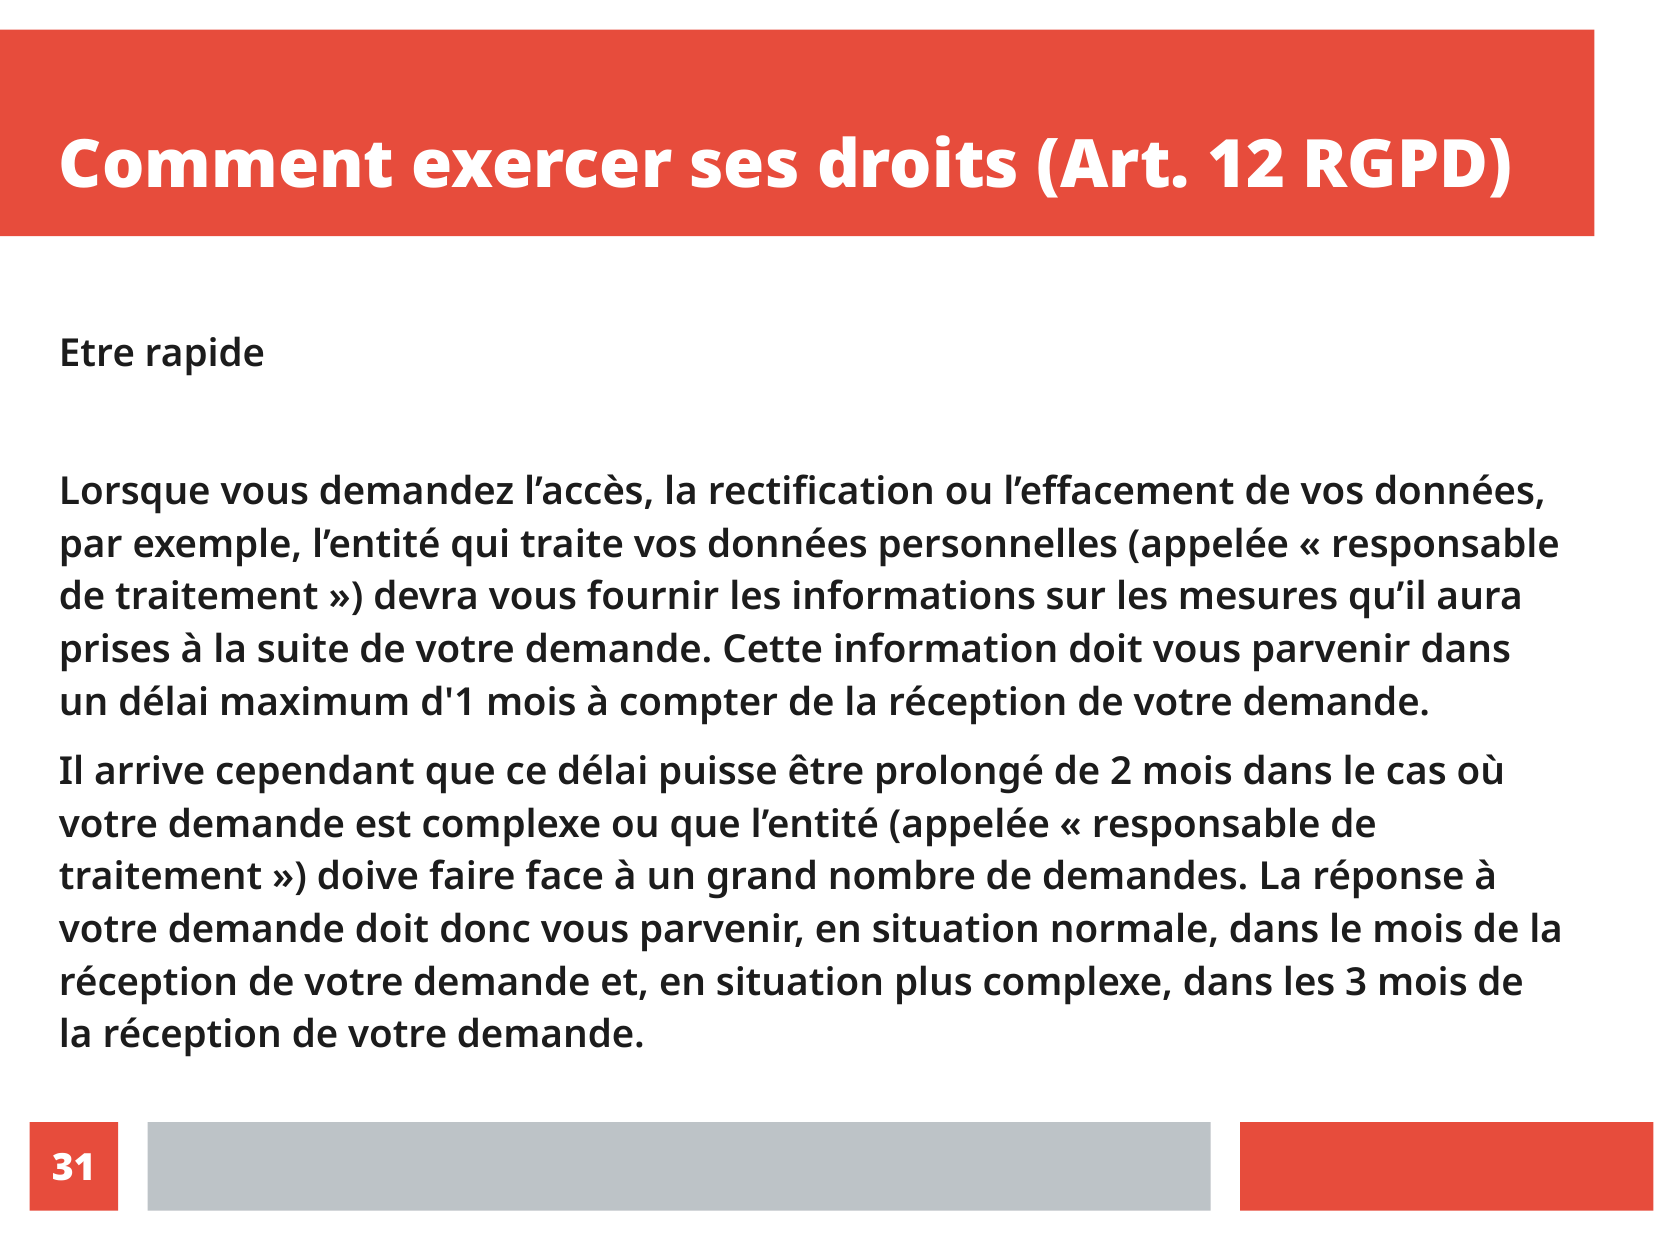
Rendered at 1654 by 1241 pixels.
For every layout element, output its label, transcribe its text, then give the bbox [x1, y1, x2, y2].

title Comment exercer ses droits (Art. 12 RGPD) [59, 59, 1595, 207]
list Etre rapide Lorsque vous demandez l’accès, la rectification ou l’effacement de vos données, par exemple, l’entité qui traite vos données personnelles (appelée « responsable de traitement ») devra vous fournir les informations sur les mesures qu’il aura prises à la suite de votre demande. Cette information doit vous parvenir dans un délai maximum d'1 mois à compter de la réception de votre demande. Il arrive cependant que ce délai puisse être prolongé de 2 mois dans le cas où votre demande est complexe ou que l’entité (appelée « responsable de traitement ») doive faire face à un grand nombre de demandes. La réponse à votre demande doit donc vous parvenir, en situation normale, dans le mois de la réception de votre demande et, en situation plus complexe, dans les 3 mois de la réception de votre demande. [59, 324, 1565, 1093]
